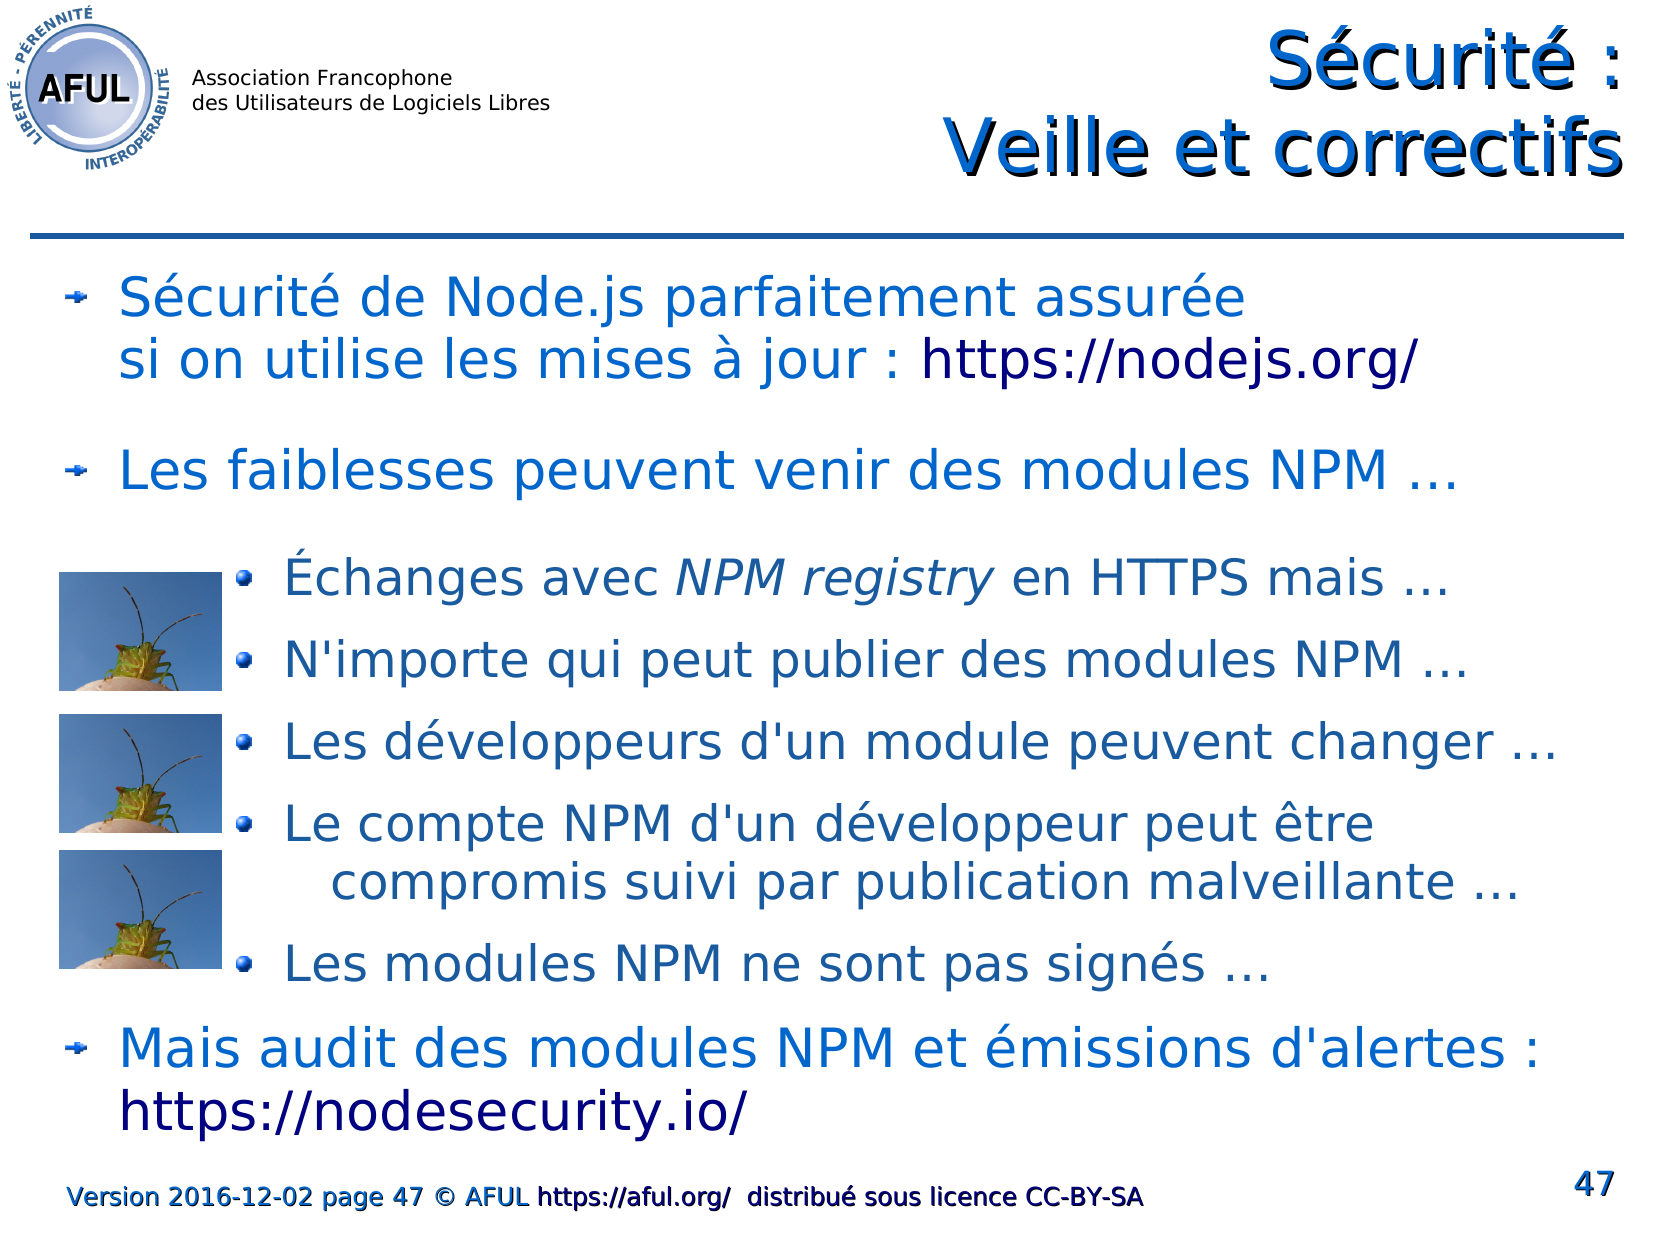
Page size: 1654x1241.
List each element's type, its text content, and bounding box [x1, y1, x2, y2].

picture [59, 572, 222, 691]
picture [59, 714, 222, 833]
title Sécurité : Veille et correctifs [501, 0, 1625, 207]
picture [0, 0, 178, 178]
picture [59, 850, 222, 969]
list Sécurité de Node.js parfaitement assurée si on utilise les mises à jour : https://nodejs.org/ Les faiblesses peuvent venir des modules NPM … Échanges avec NPM registry en HTTPS mais … N'importe qui peut publier des modules NPM … Les développeurs d'un module peuvent changer … Le compte NPM d'un développeur peut être compromis suivi par publication malveillante … Les modules NPM ne sont pas signés … Mais audit des modules NPM et émissions d'alertes :https://nodesecurity.io/ [47, 265, 1595, 1211]
